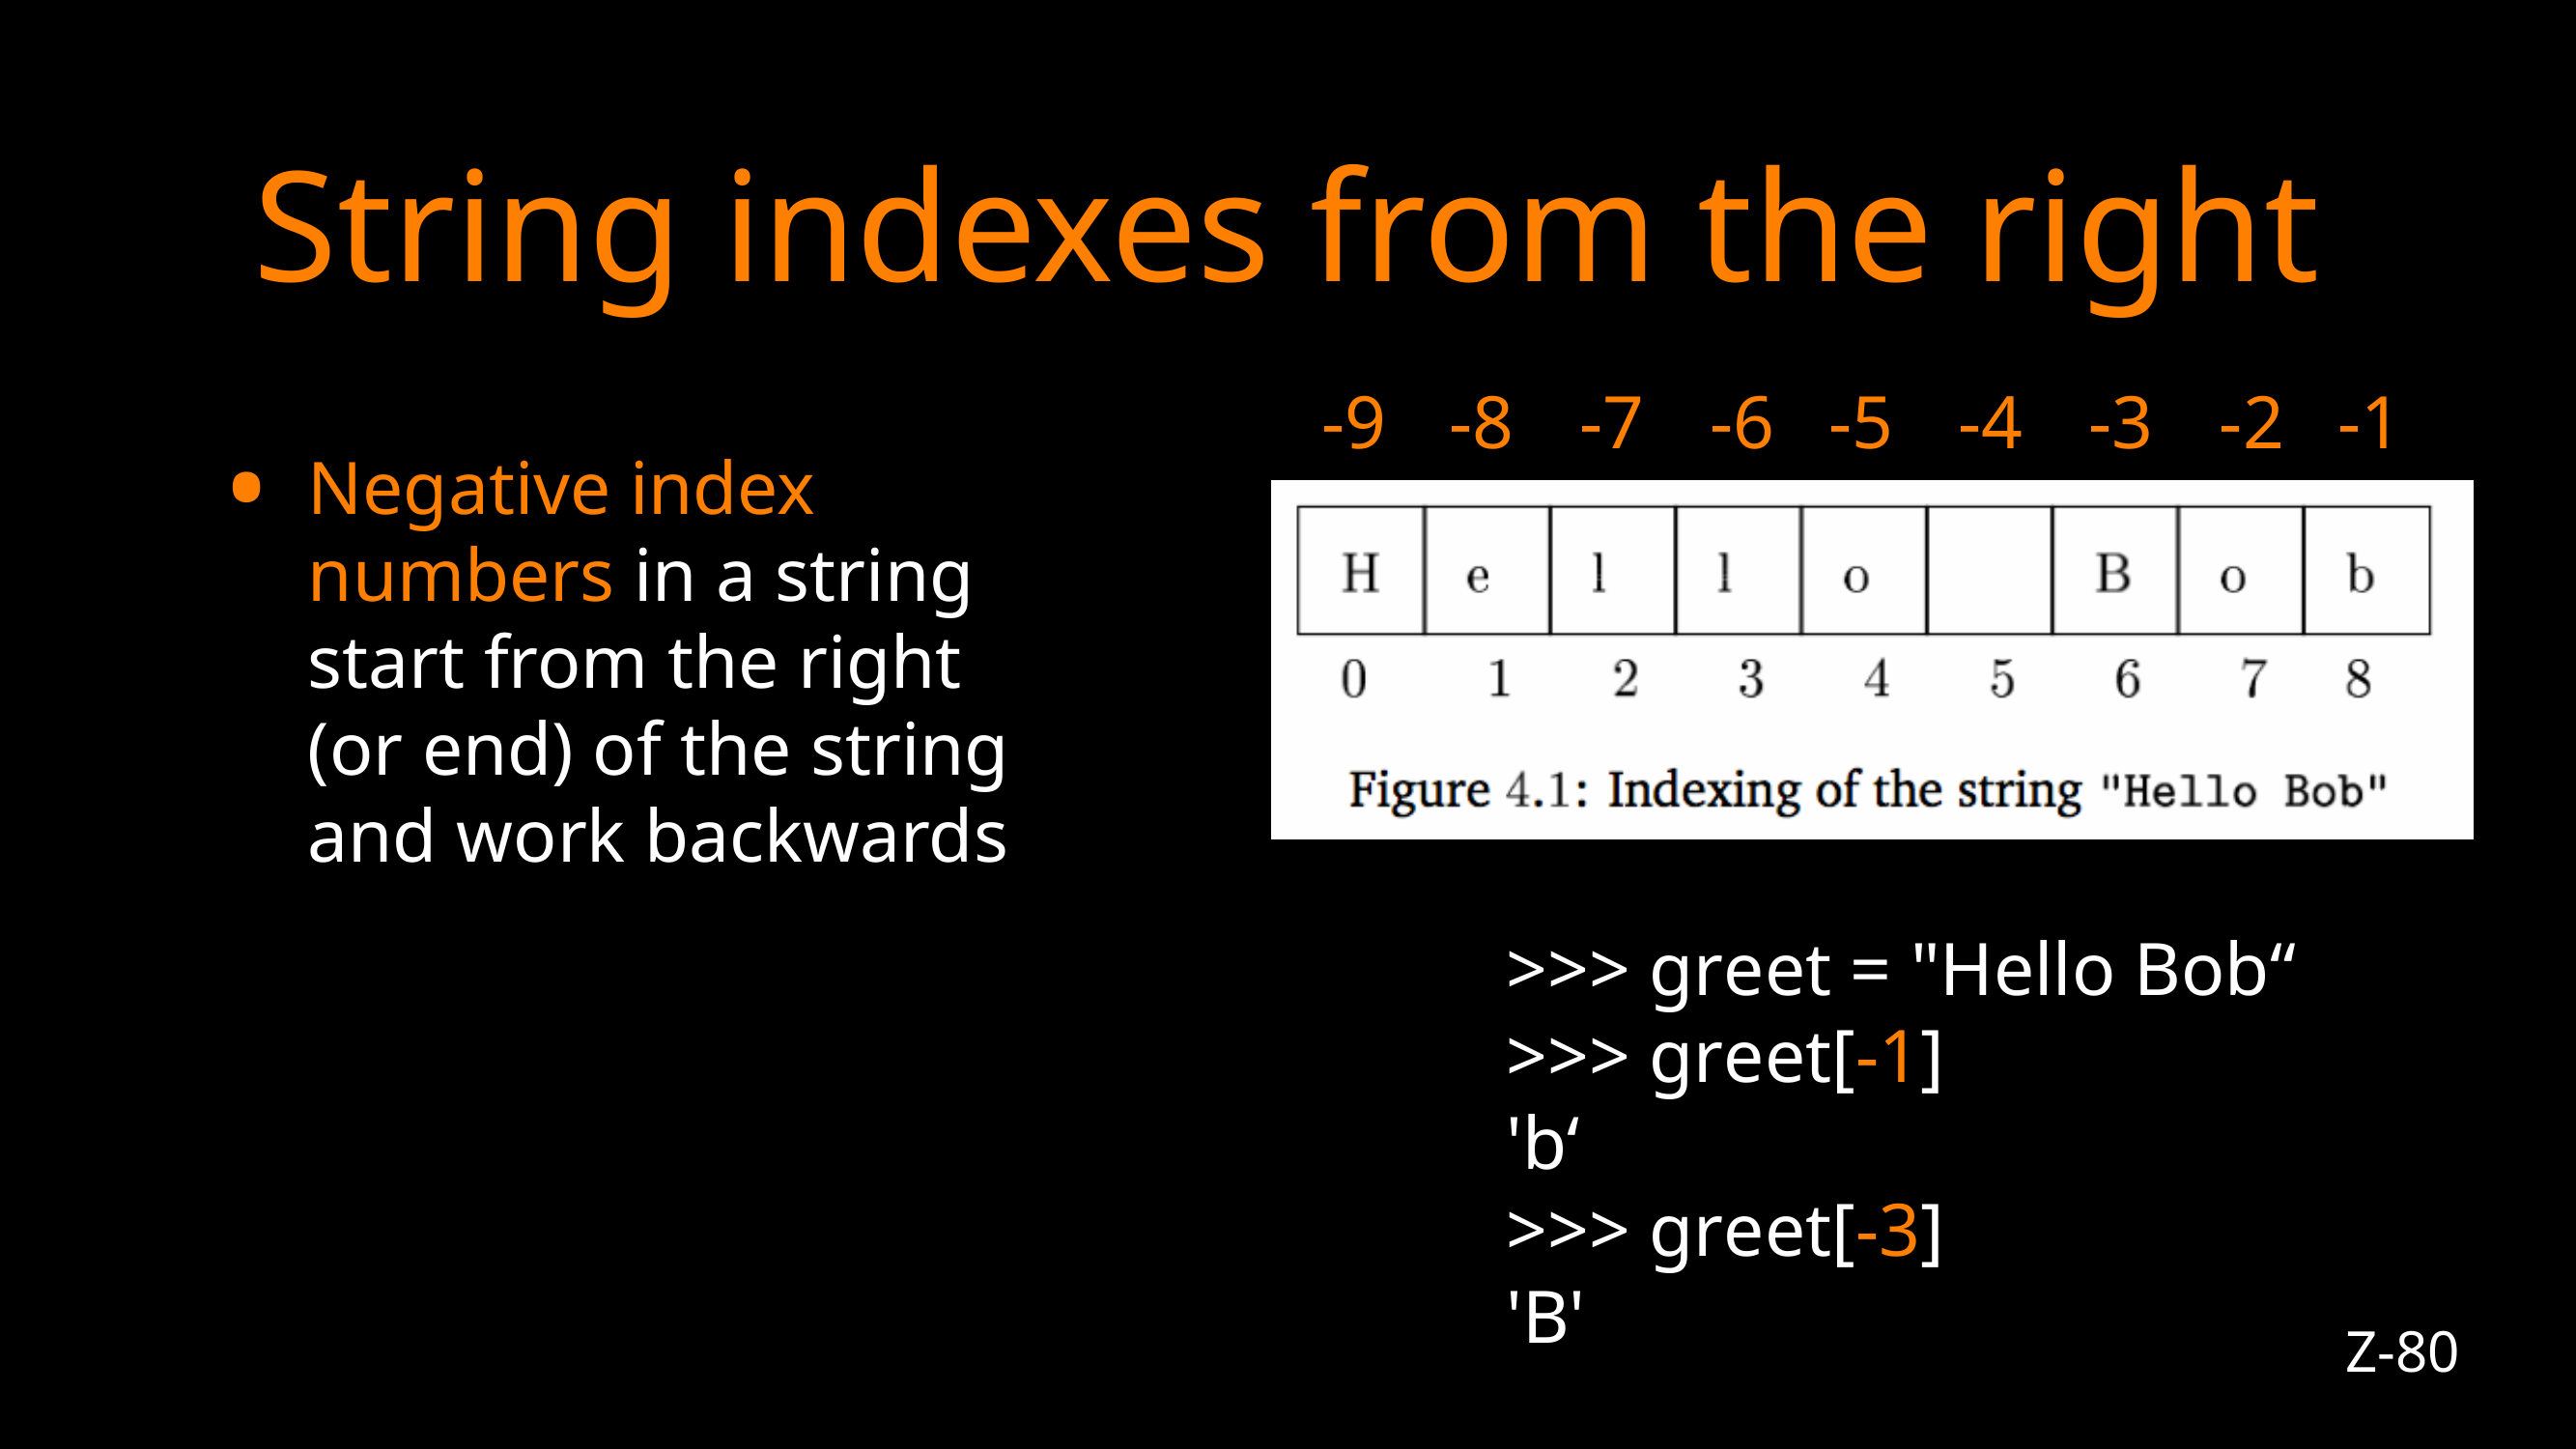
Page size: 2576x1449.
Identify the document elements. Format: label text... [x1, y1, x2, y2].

text_box -6 [1710, 376, 1776, 464]
text_box -9 [1321, 376, 1388, 464]
text_box -4 [1958, 376, 2024, 464]
text_box -8 [1449, 376, 1514, 464]
list Negative index numbers in a string start from the right (or end) of the string and work backwards [183, 412, 1057, 906]
title String indexes from the right [183, 38, 2392, 403]
picture [1271, 480, 2474, 839]
text_box Z-80 [2345, 1315, 2460, 1383]
text_box >>> greet = "Hello Bob“ >>> greet[-1] 'b‘ >>> greet[-3] 'B' [1506, 923, 2298, 1358]
text_box -7 [1579, 376, 1645, 464]
text_box -1 [2337, 376, 2404, 464]
text_box -5 [1828, 376, 1895, 464]
text_box -3 [2088, 376, 2154, 464]
text_box -2 [2219, 376, 2285, 464]
